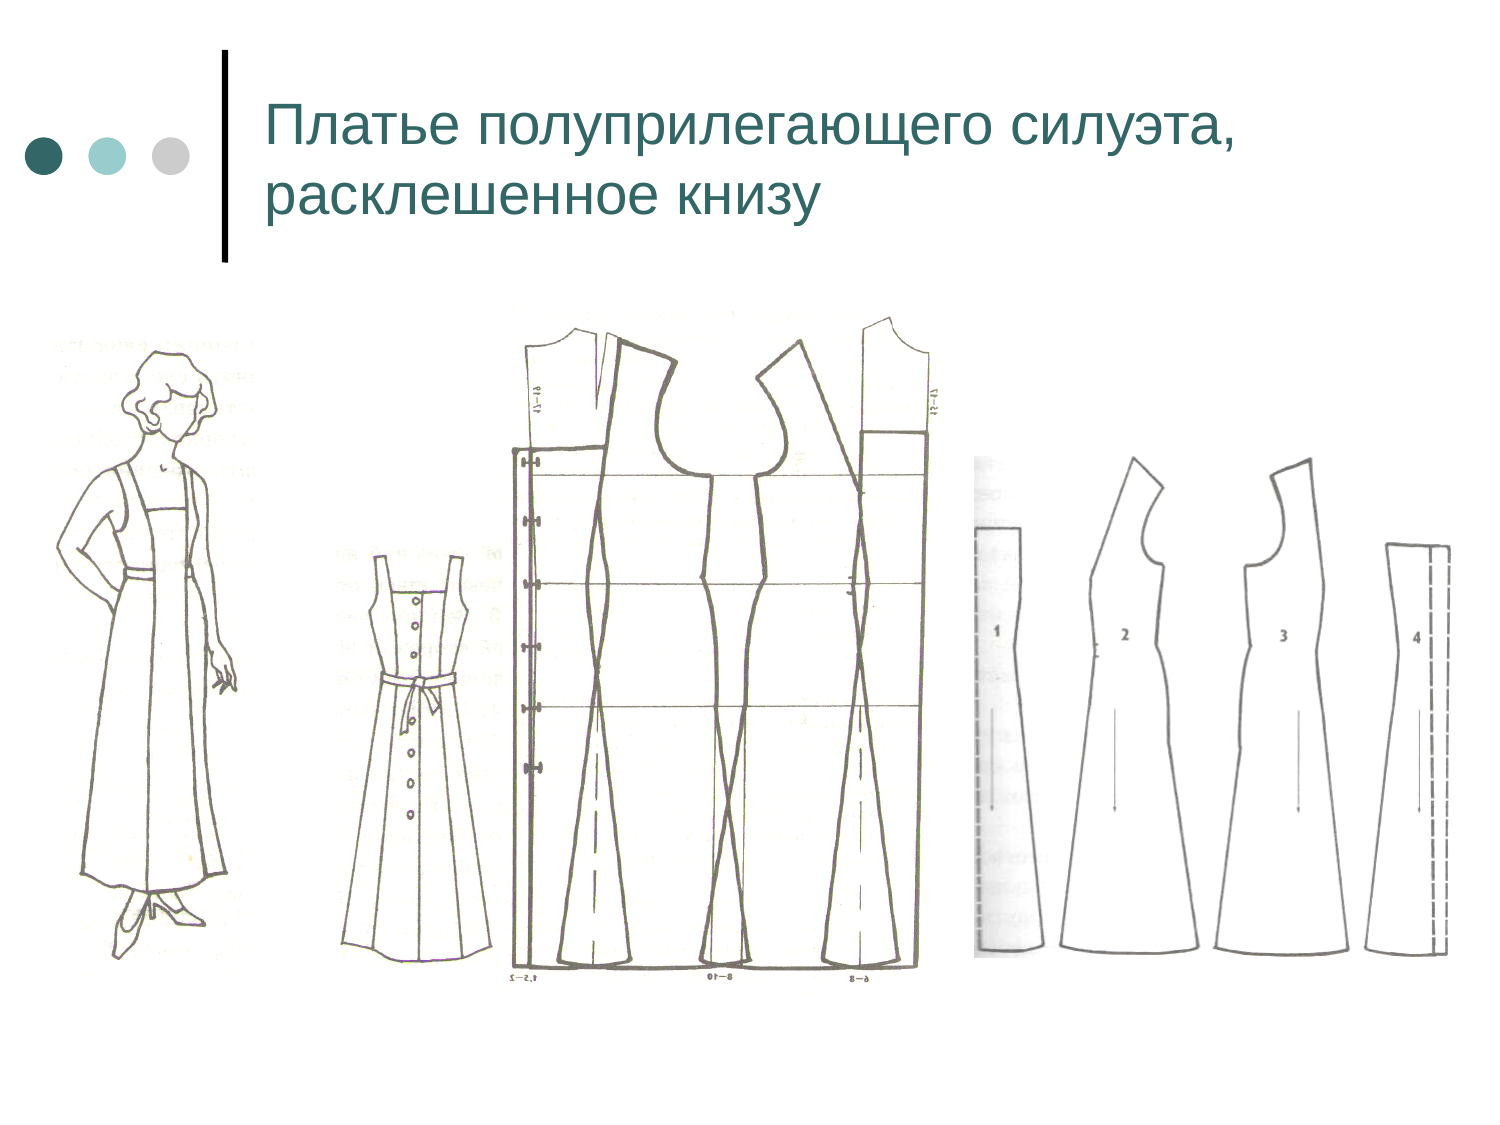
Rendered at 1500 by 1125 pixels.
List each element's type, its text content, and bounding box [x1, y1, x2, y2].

picture [336, 538, 502, 965]
picture [974, 456, 1466, 958]
title Платье полуприлегающего силуэта, расклешенное книзу [249, 31, 1401, 282]
picture [506, 299, 950, 995]
picture [53, 338, 254, 976]
